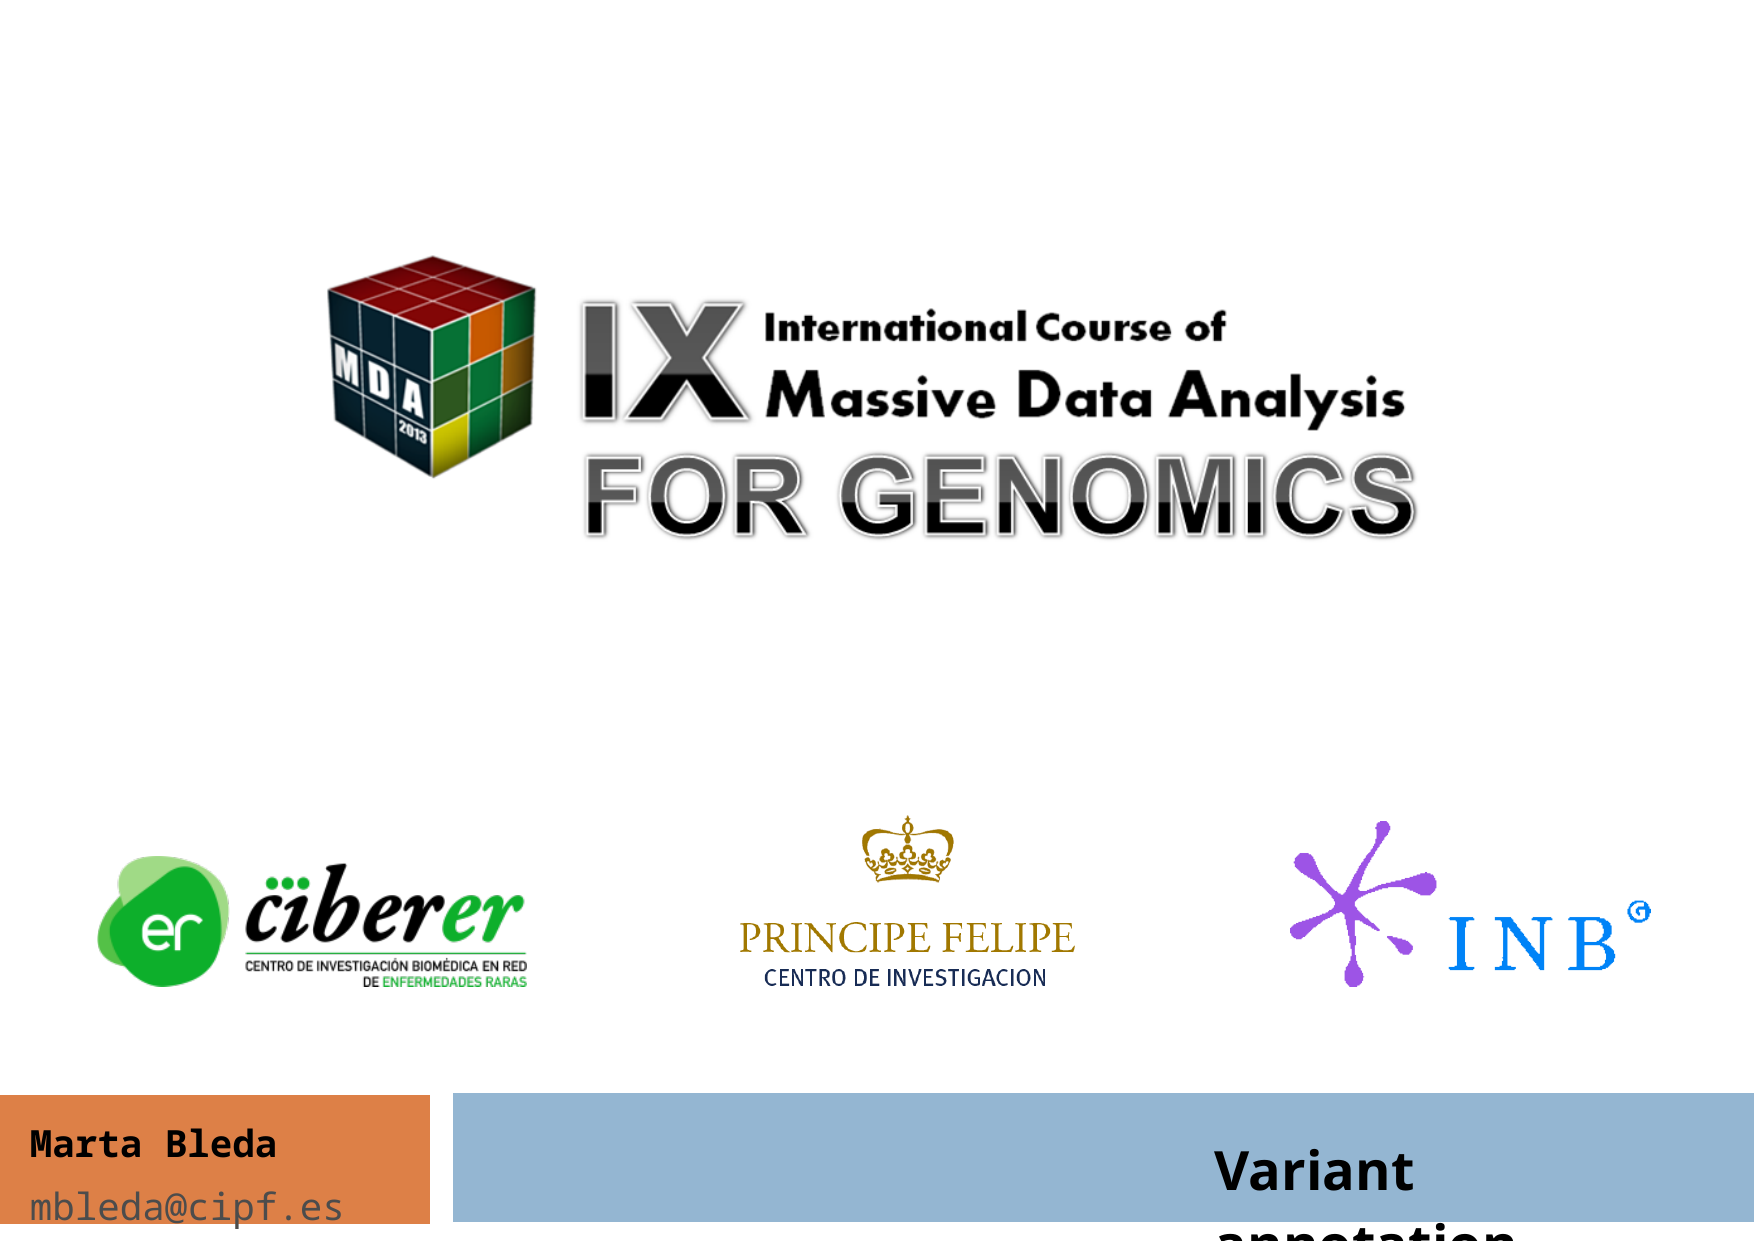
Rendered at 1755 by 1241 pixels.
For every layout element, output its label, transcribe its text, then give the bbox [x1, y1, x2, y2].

picture [737, 815, 1078, 987]
picture [97, 856, 527, 987]
picture [325, 242, 1429, 566]
picture [1290, 821, 1651, 987]
text_box Variant annotation [1200, 1125, 1726, 1203]
text_box Marta Bleda mbleda@cipf.es [15, 1110, 406, 1213]
